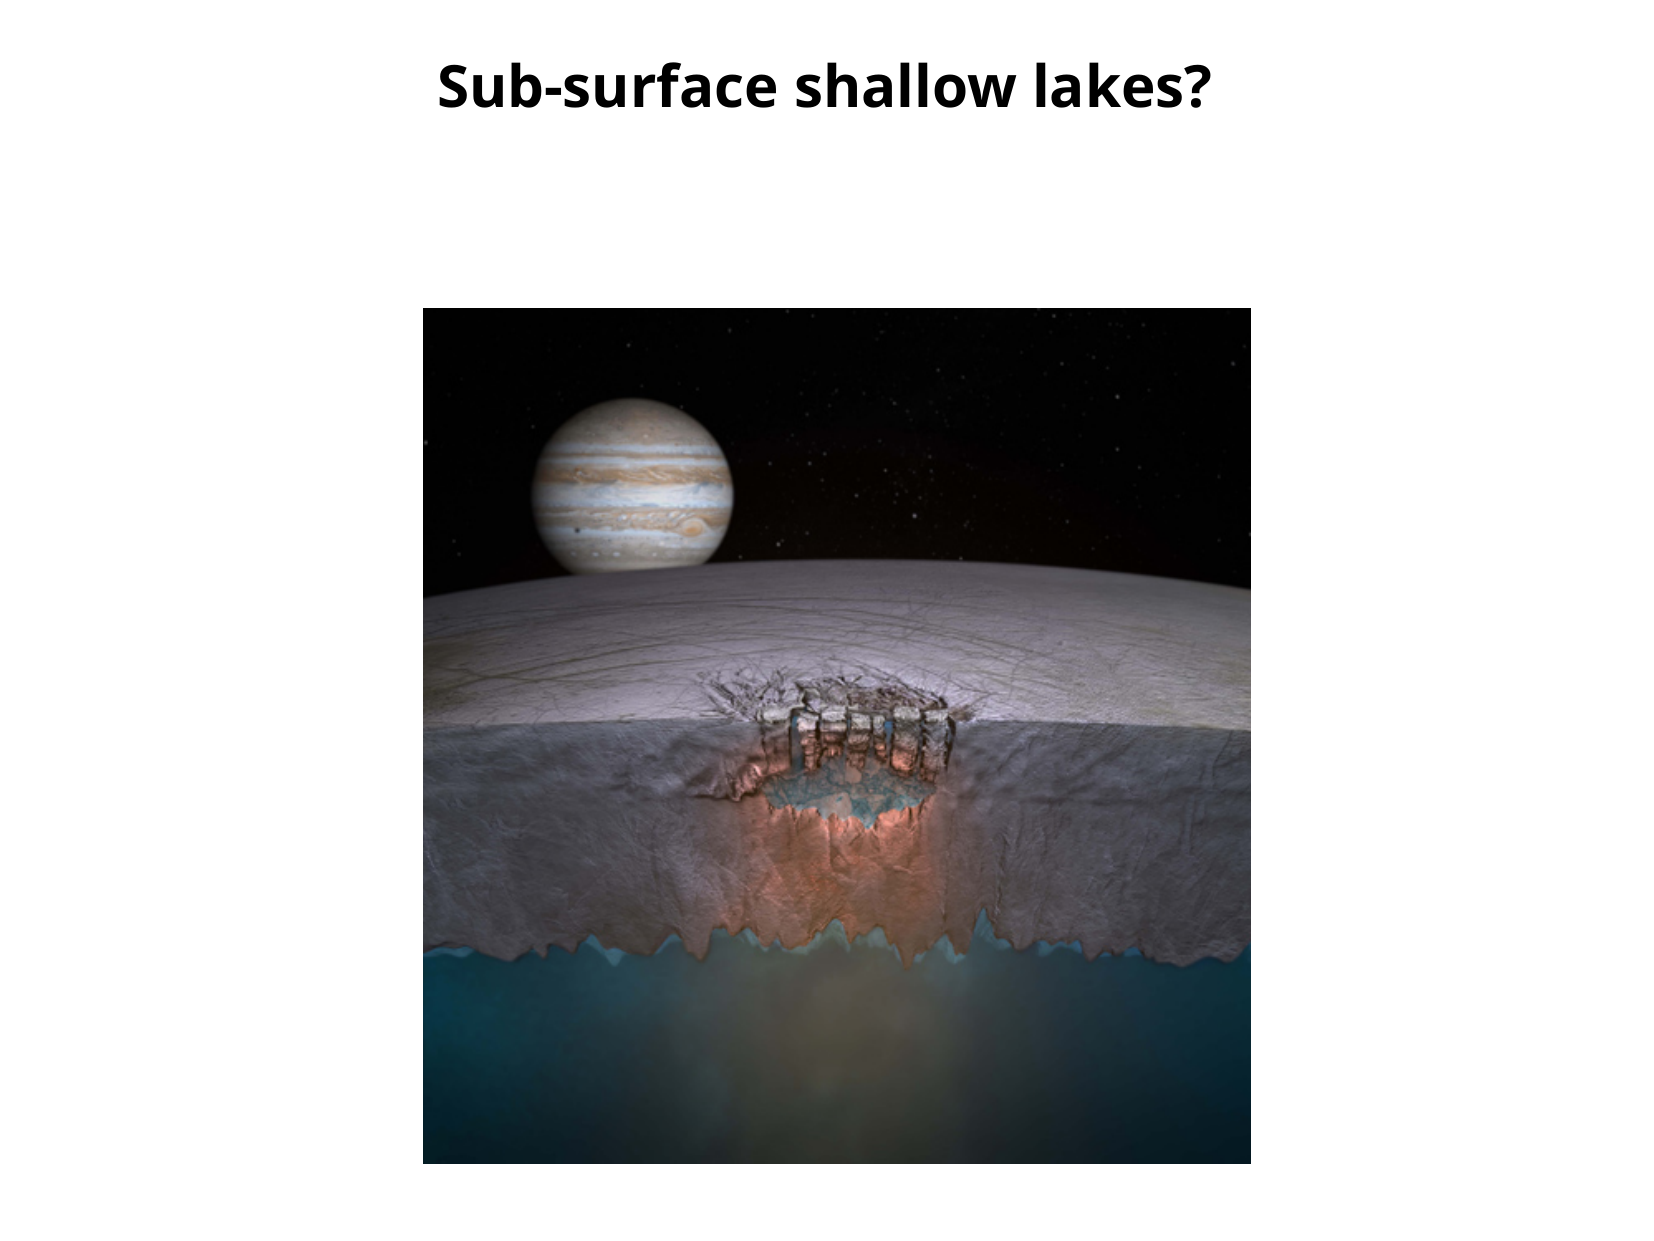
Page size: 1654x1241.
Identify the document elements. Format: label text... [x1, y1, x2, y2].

picture [423, 308, 1251, 1164]
text_box Sub-surface shallow lakes? [262, 37, 1388, 134]
